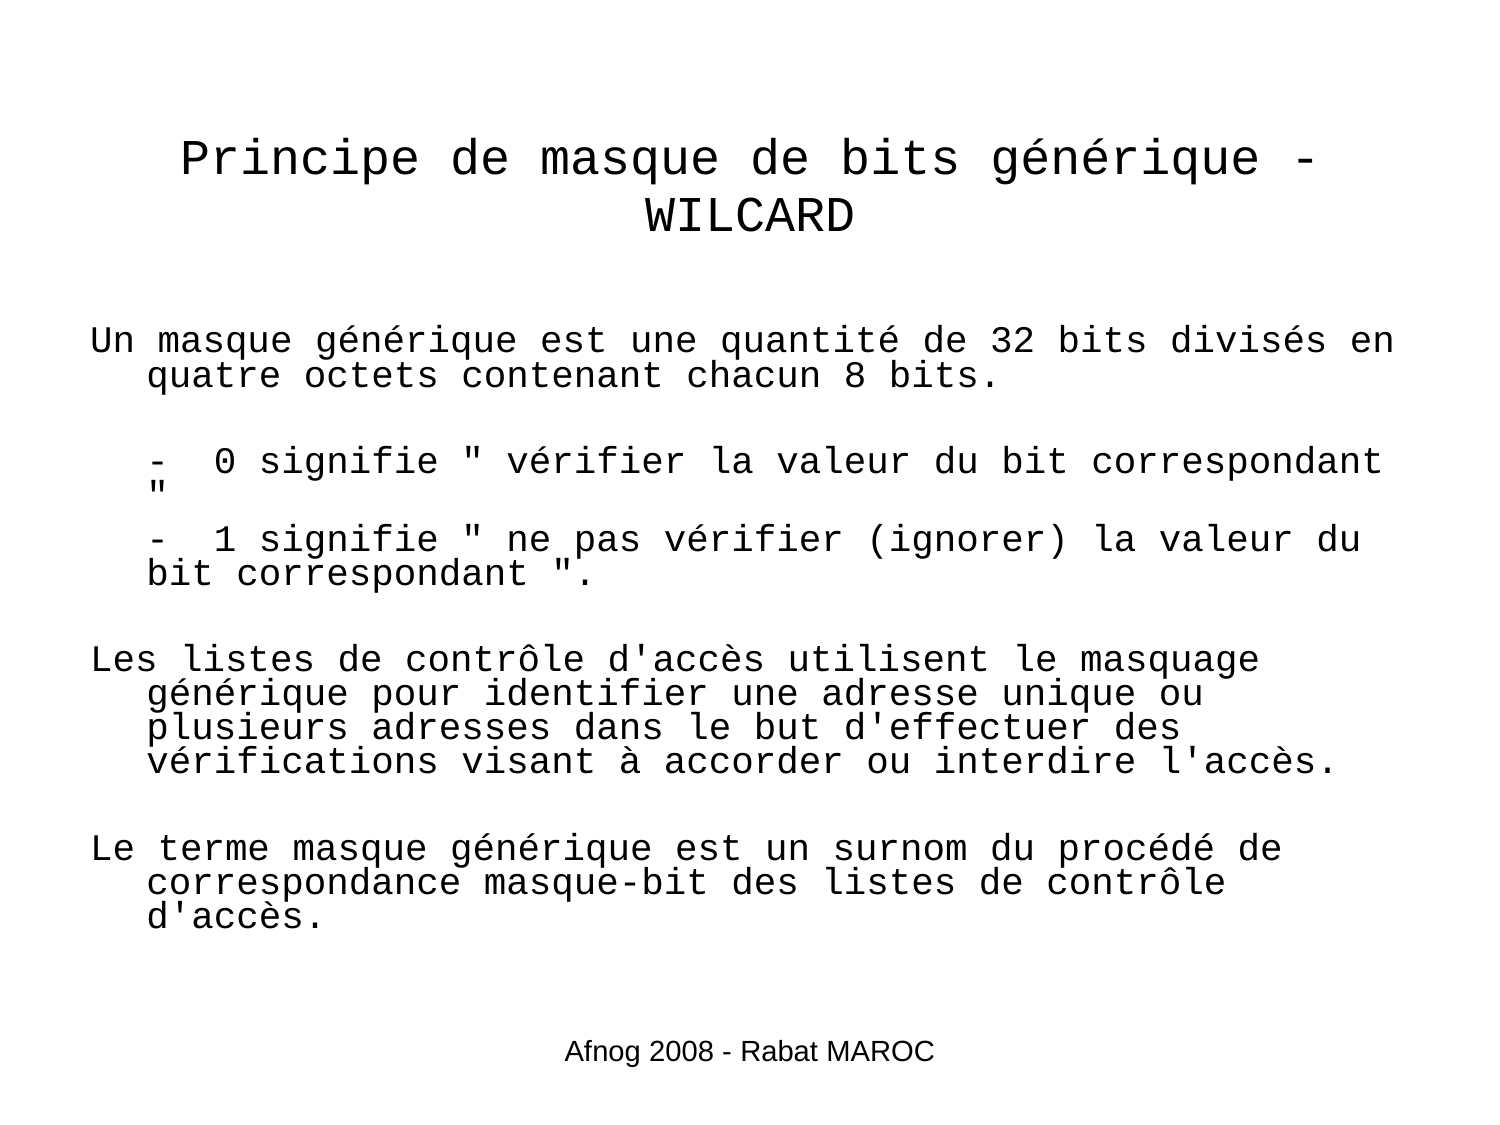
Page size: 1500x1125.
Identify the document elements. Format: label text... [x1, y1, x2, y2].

title Principe de masque de bits générique - WILCARD [75, 26, 1426, 252]
list Un masque générique est une quantité de 32 bits divisés en quatre octets contenant chacun 8 bits. - 0 signifie " vérifier la valeur du bit correspondant " - 1 signifie " ne pas vérifier (ignorer) la valeur du bit correspondant ". Les listes de contrôle d'accès utilisent le masquage générique pour identifier une adresse unique ou plusieurs adresses dans le but d'effectuer des vérifications visant à accorder ou interdire l'accès. Le terme masque générique est un surnom du procédé de correspondance masque-bit des listes de contrôle d'accès. [75, 262, 1426, 1006]
text_box Afnog 2008 - Rabat MAROC [512, 1024, 988, 1103]
